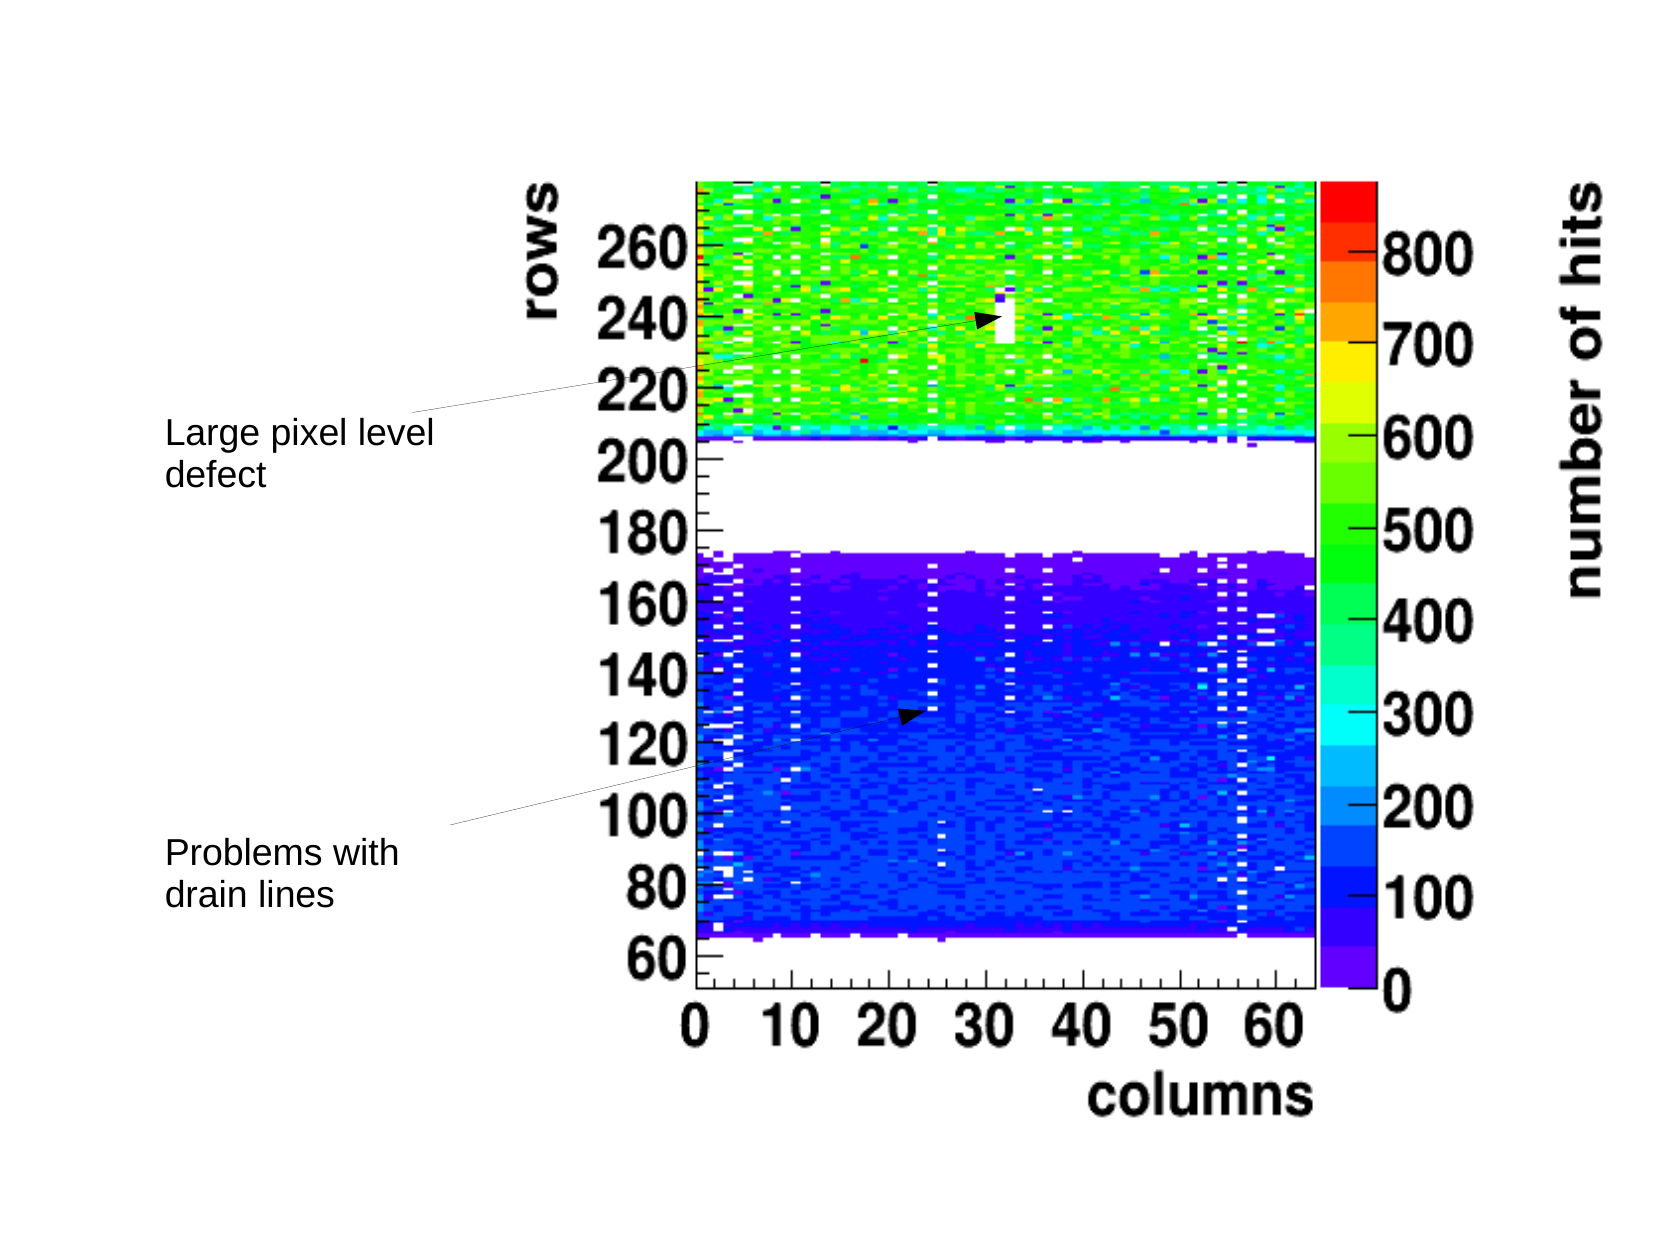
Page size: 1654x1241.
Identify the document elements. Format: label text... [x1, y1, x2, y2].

text_box Large pixel level defect [150, 404, 461, 504]
picture [448, 74, 1654, 1163]
text_box Problems with drain lines [150, 824, 426, 923]
